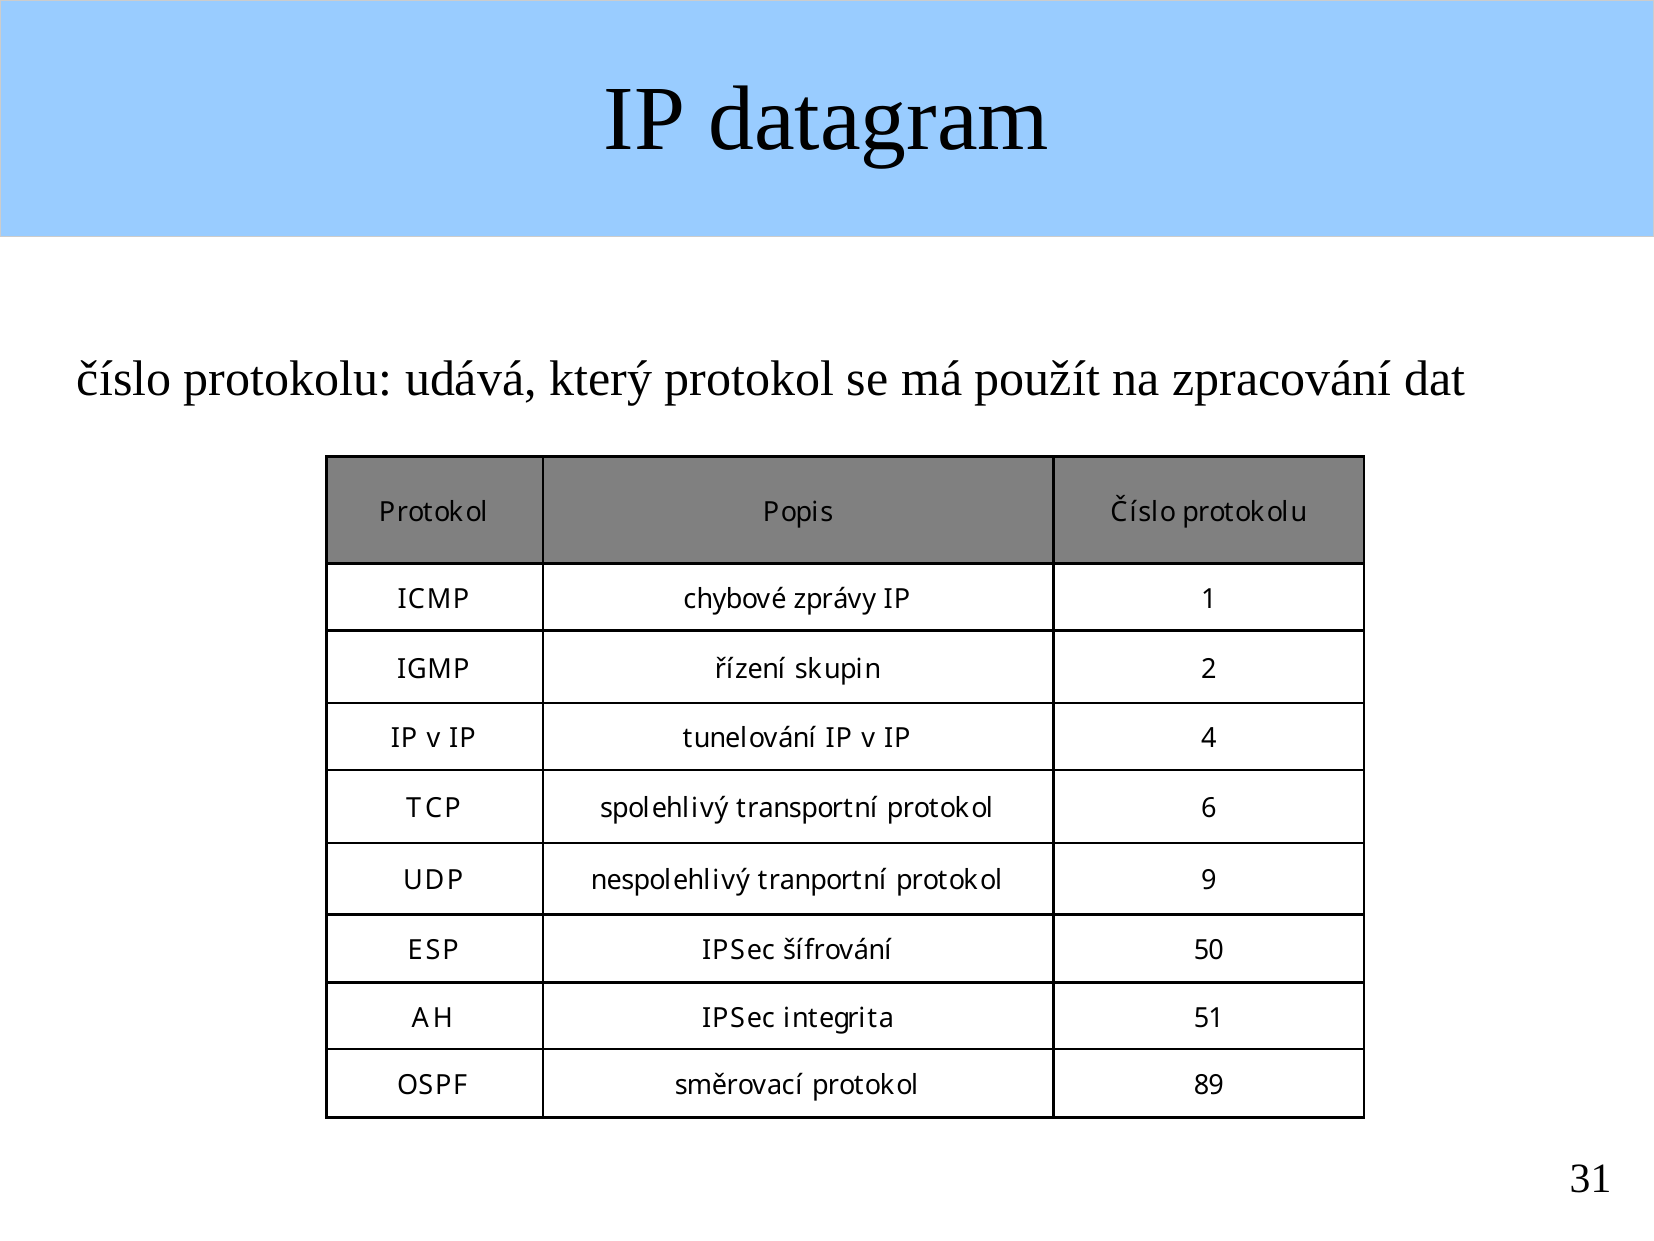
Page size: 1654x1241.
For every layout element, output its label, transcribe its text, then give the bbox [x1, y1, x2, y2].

chart [324, 454, 1366, 1119]
list číslo protokolu: udává, který protokol se má použít na zpracování dat [59, 350, 1550, 414]
title IP datagram [0, 0, 1654, 237]
